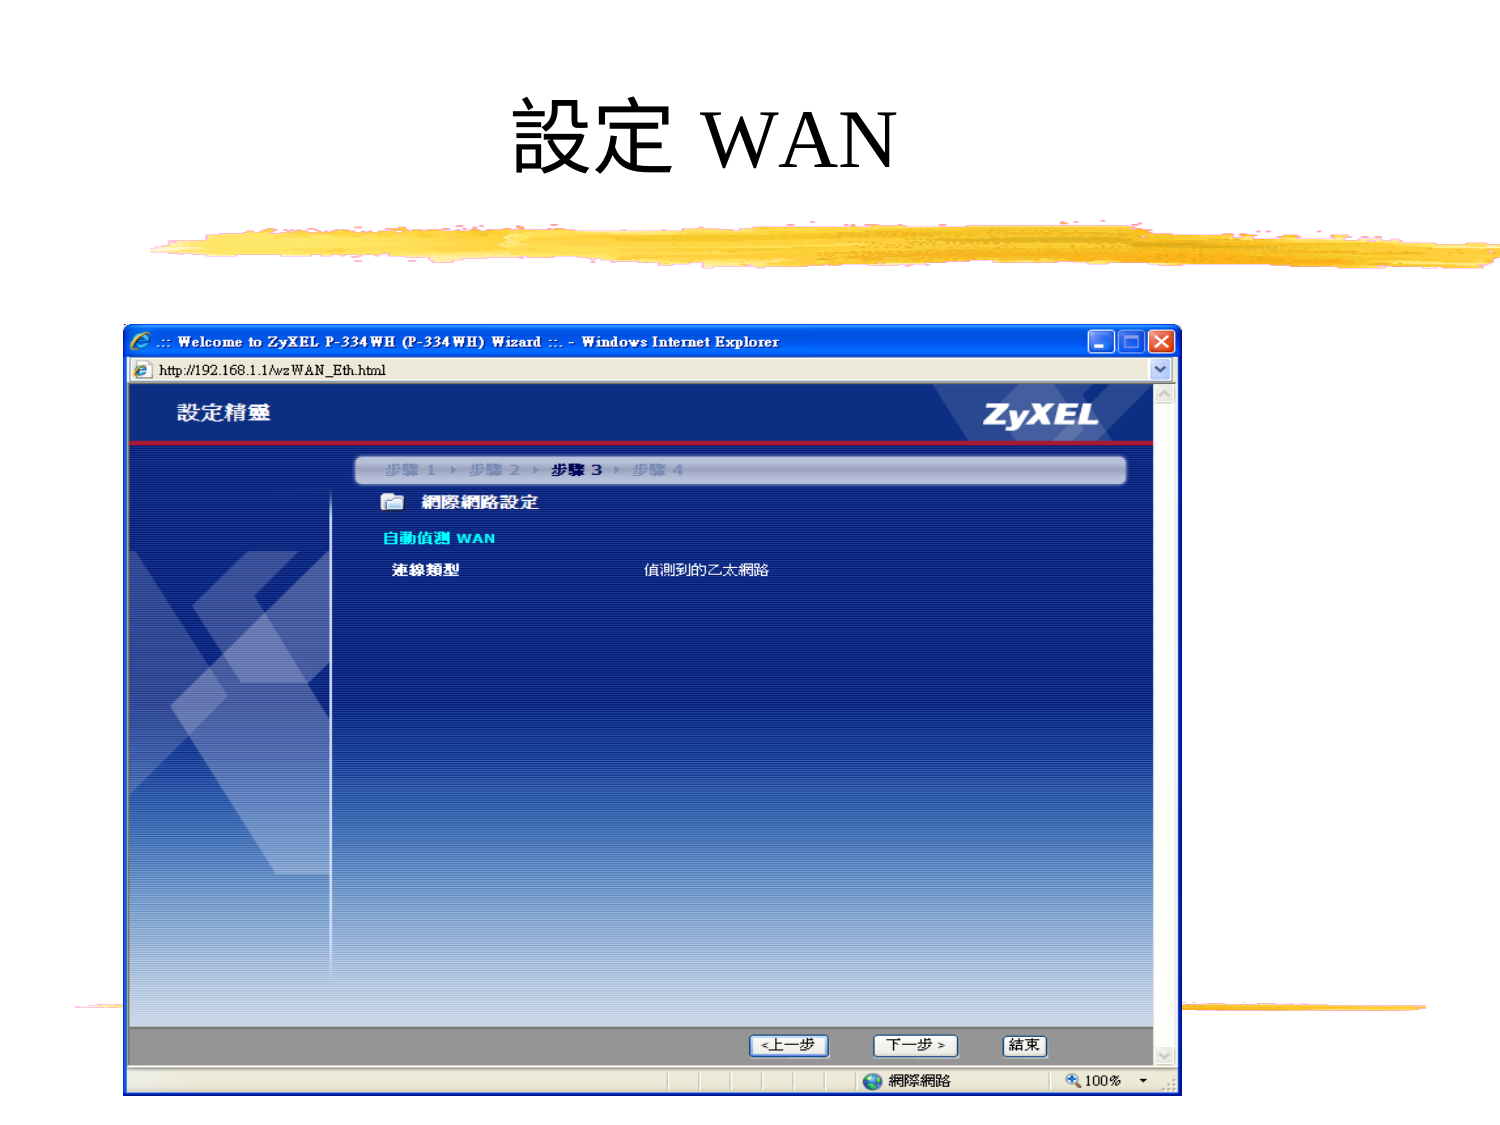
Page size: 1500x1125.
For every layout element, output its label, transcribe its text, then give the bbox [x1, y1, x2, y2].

picture [75, 324, 1426, 1096]
picture [150, 215, 1500, 279]
title 設定WAN [66, 44, 1342, 218]
